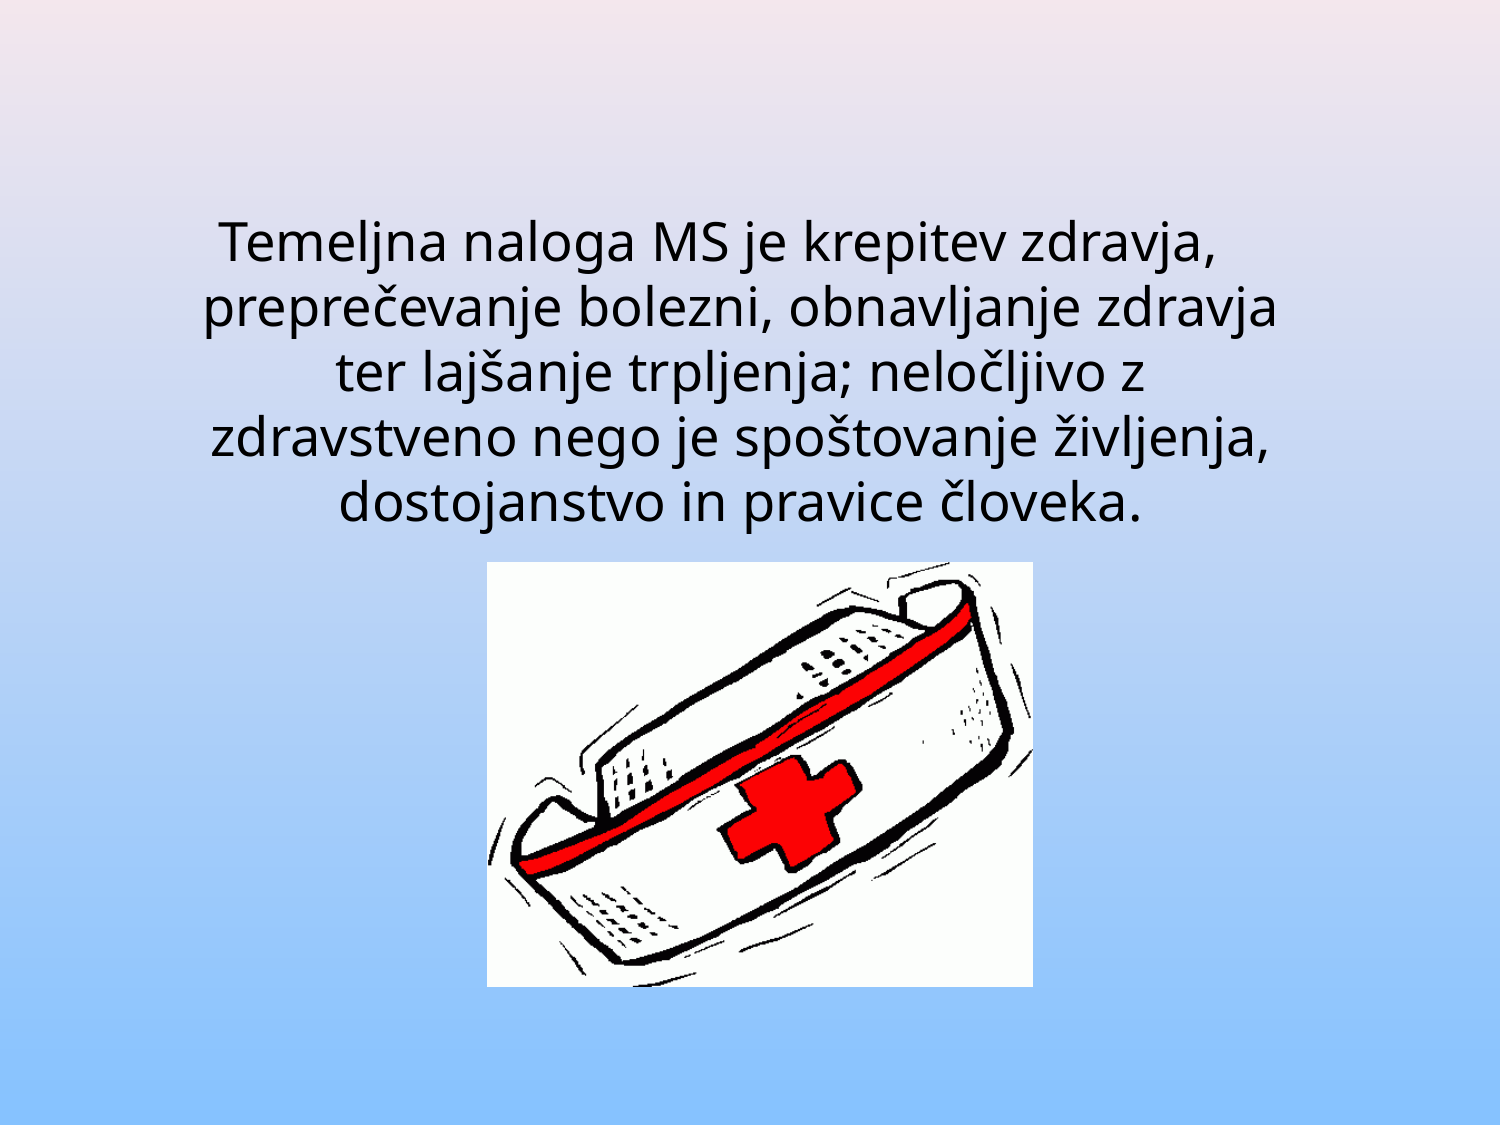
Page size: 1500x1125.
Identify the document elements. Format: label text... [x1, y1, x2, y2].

list Temeljna naloga MS je krepitev zdravja, preprečevanje bolezni, obnavljanje zdravja ter lajšanje trpljenja; neločljivo z zdravstveno nego je spoštovanje življenja, dostojanstvo in pravice človeka. [125, 200, 1313, 575]
picture [487, 562, 1033, 987]
